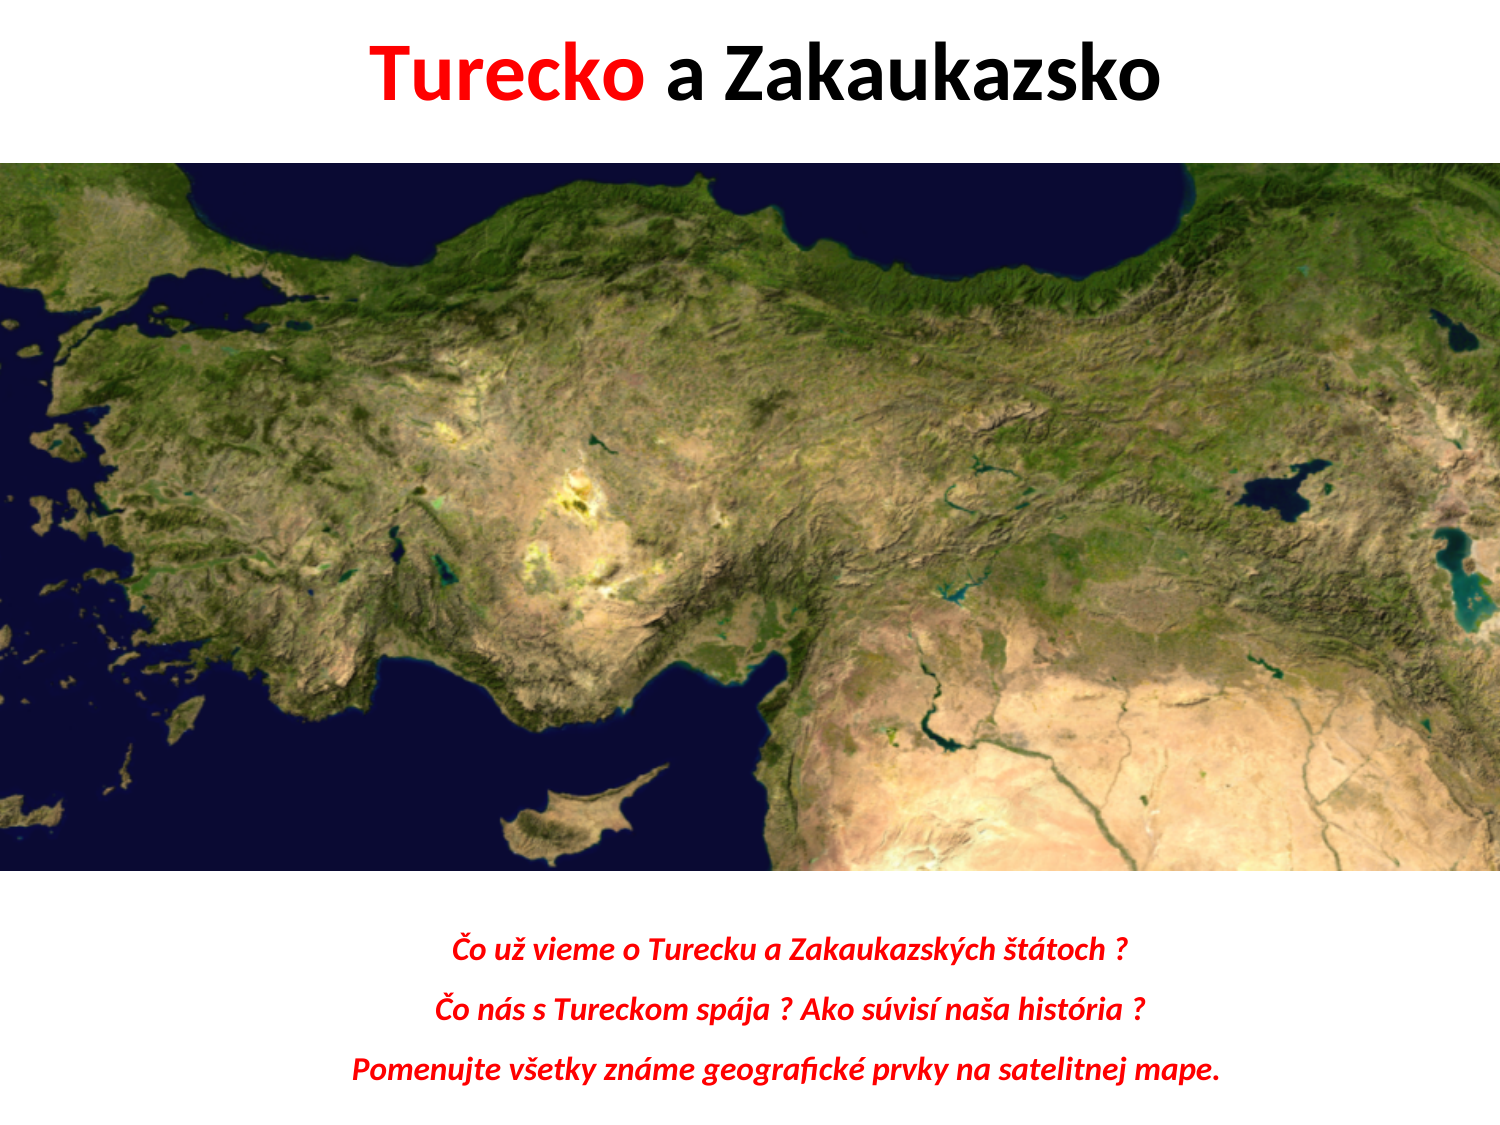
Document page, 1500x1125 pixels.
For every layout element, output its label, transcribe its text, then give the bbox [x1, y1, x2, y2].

text_box Čo už vieme o Turecku a Zakaukazských štátoch ? Čo nás s Tureckom spája ? Ako súvisí naša história ? Pomenujte všetky známe geografické prvky na satelitnej mape. [234, 899, 1348, 1095]
title Turecko a Zakaukazsko [128, 0, 1404, 163]
picture [0, 163, 1500, 871]
